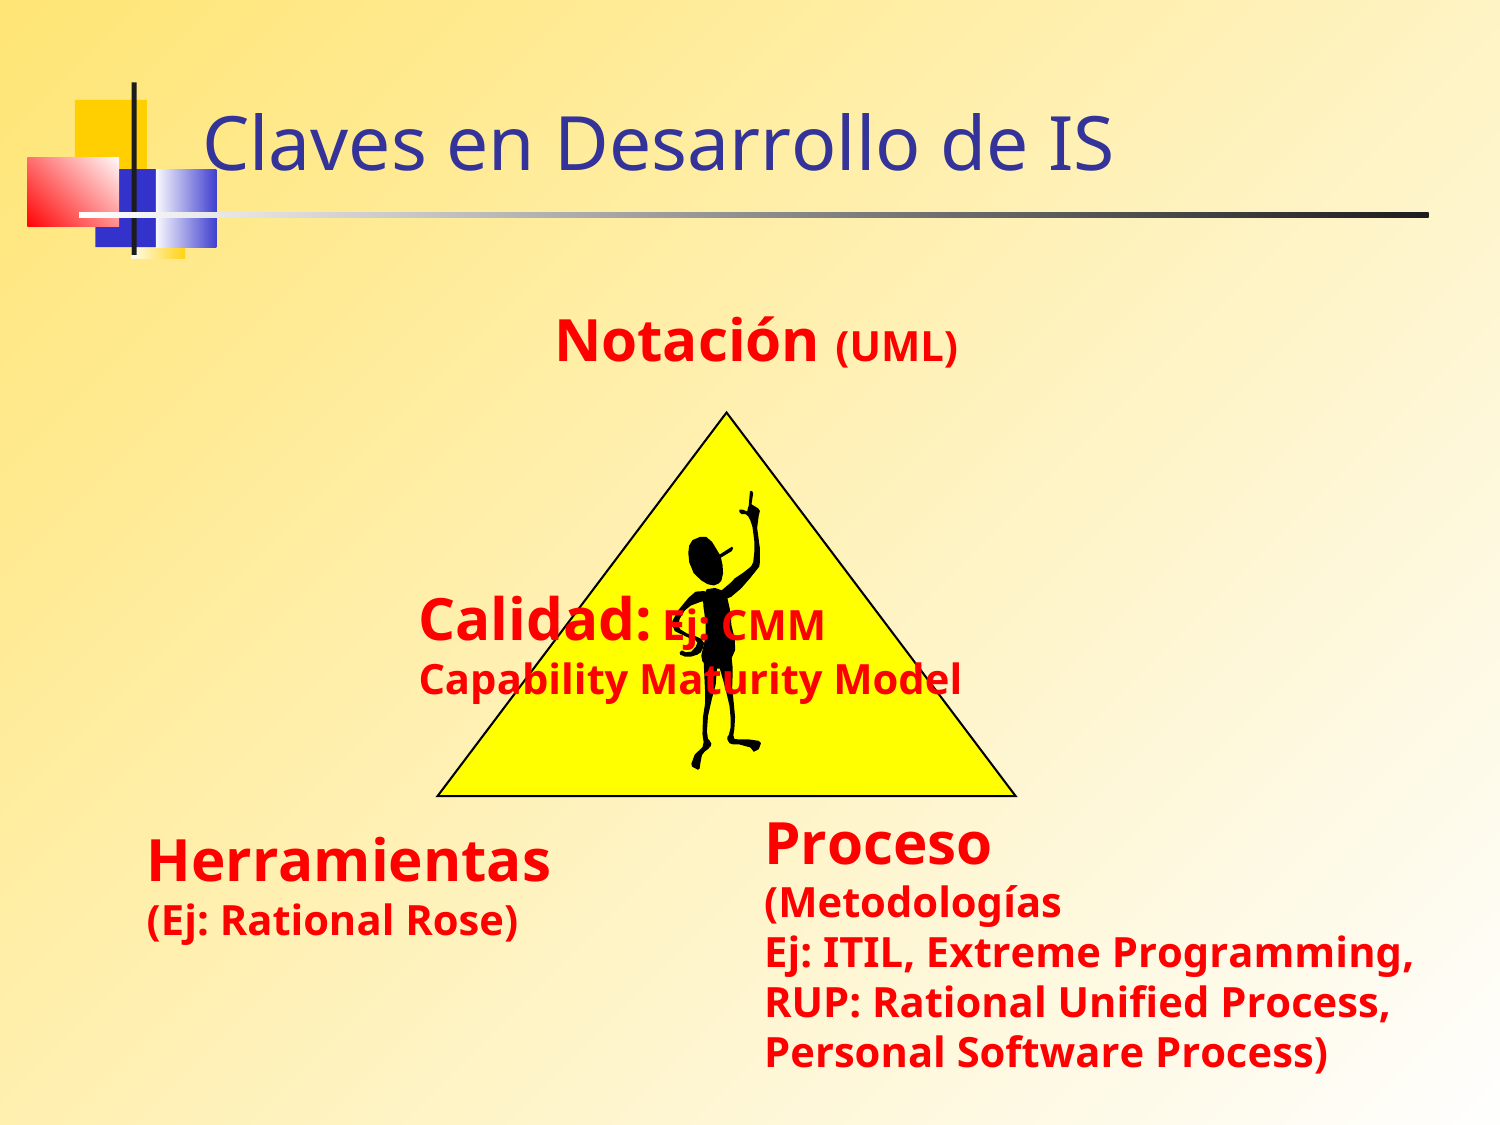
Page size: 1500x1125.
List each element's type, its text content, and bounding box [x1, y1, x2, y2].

text_box Proceso (Metodologías Ej: ITIL, Extreme Programming, RUP: Rational Unified Process, Personal Software Process)‏ [749, 798, 1441, 1084]
title Claves en Desarrollo de IS [187, 37, 1466, 201]
text_box [437, 711, 1016, 797]
text_box Notación (UML)‏ [539, 295, 974, 381]
text_box Herramientas (Ej: Rational Rose)‏ [131, 815, 567, 951]
text_box Calidad: Ej: CMM Capability Maturity Model [403, 574, 978, 711]
text_box [604, 412, 849, 574]
